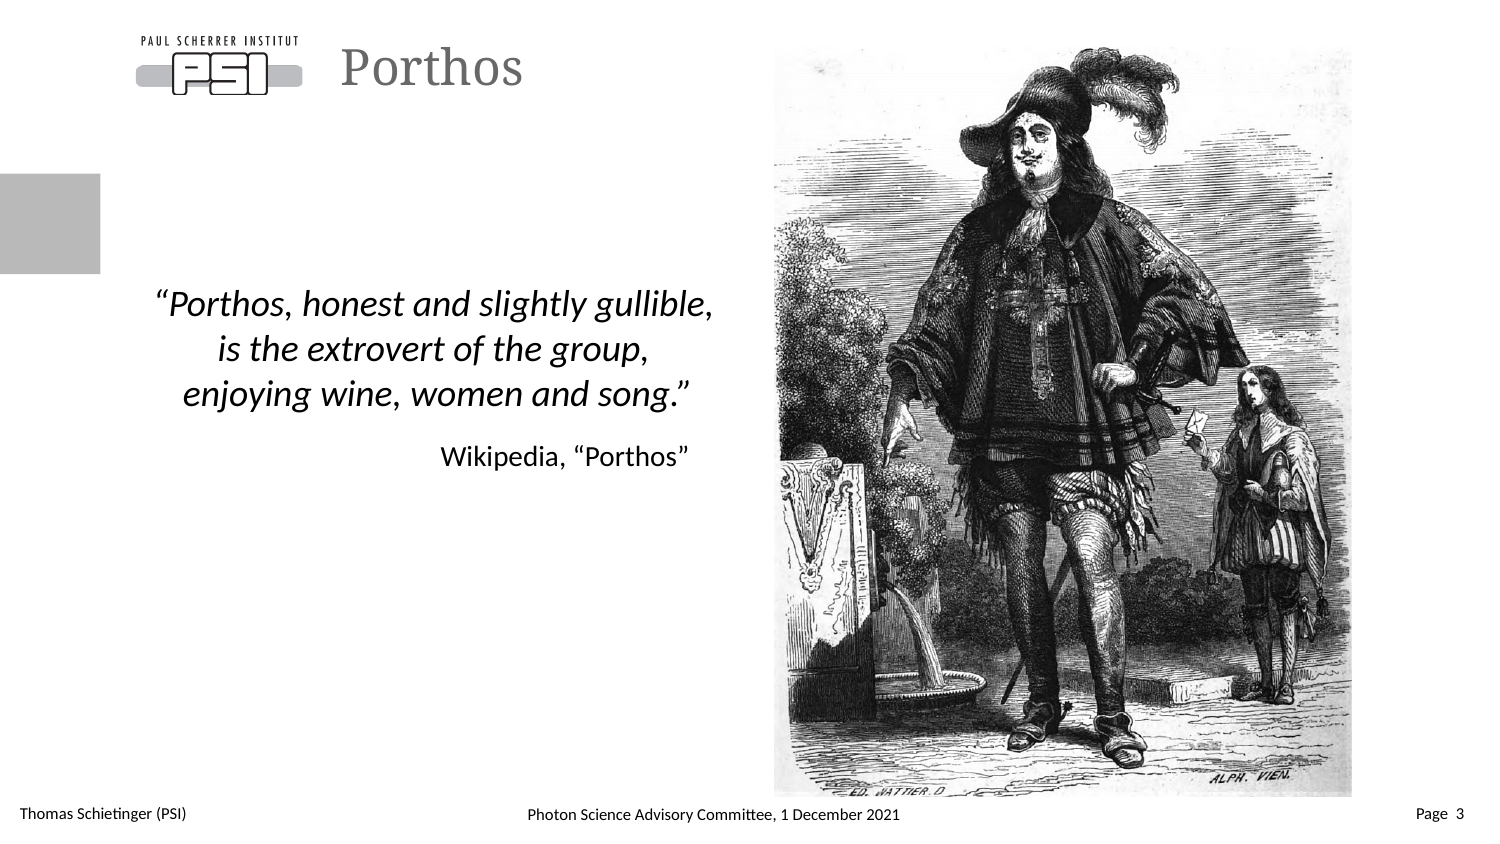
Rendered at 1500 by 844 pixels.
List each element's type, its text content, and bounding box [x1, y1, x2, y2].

list “Porthos, honest and slightly gullible, is the extrovert of the group, enjoying wine, women and song.” [142, 278, 734, 419]
title Porthos [340, 35, 1442, 98]
text_box Wikipedia, “Porthos” [425, 436, 705, 481]
picture [774, 45, 1352, 797]
